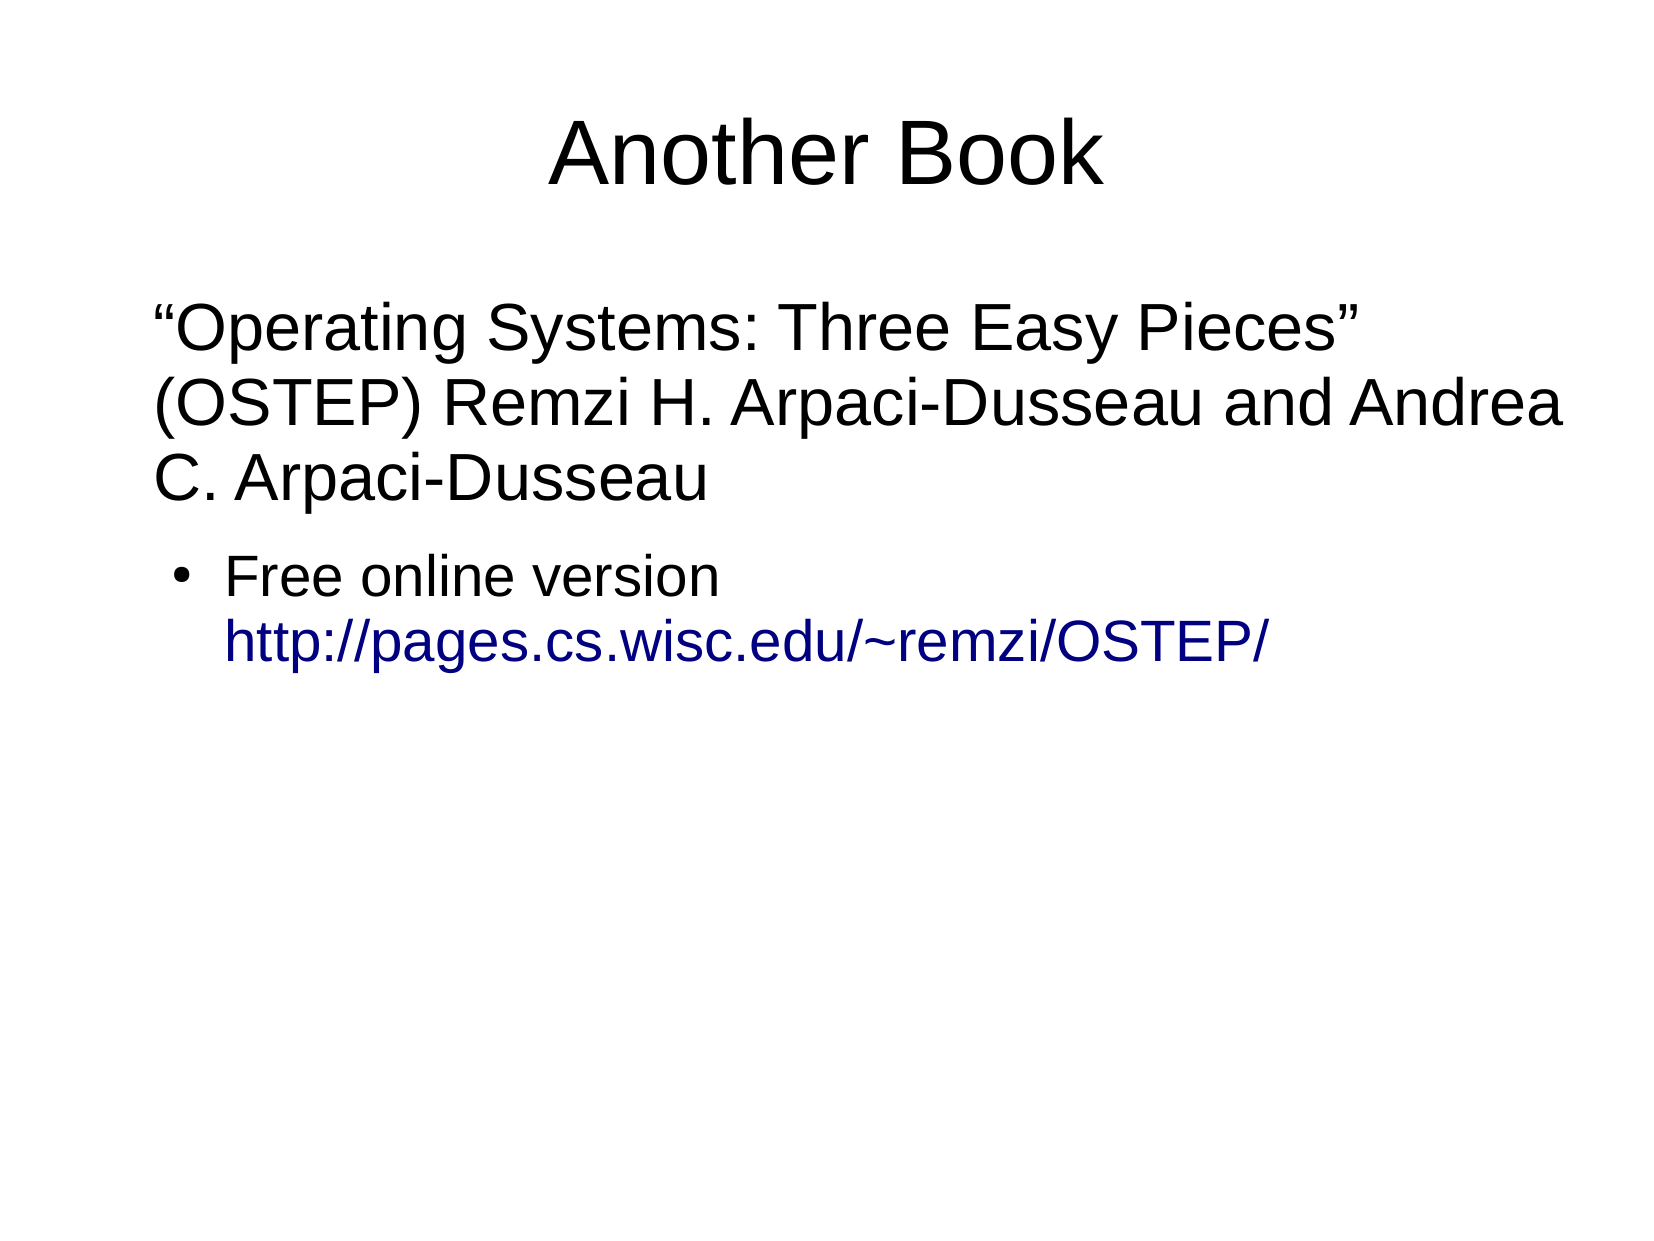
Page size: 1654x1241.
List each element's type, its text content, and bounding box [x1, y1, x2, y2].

title Another Book [82, 49, 1571, 257]
list “Operating Systems: Three Easy Pieces” (OSTEP) Remzi H. Arpaci-Dusseau and Andrea C. Arpaci-Dusseau Free online versionhttp://pages.cs.wisc.edu/~remzi/OSTEP/ [82, 290, 1571, 1010]
